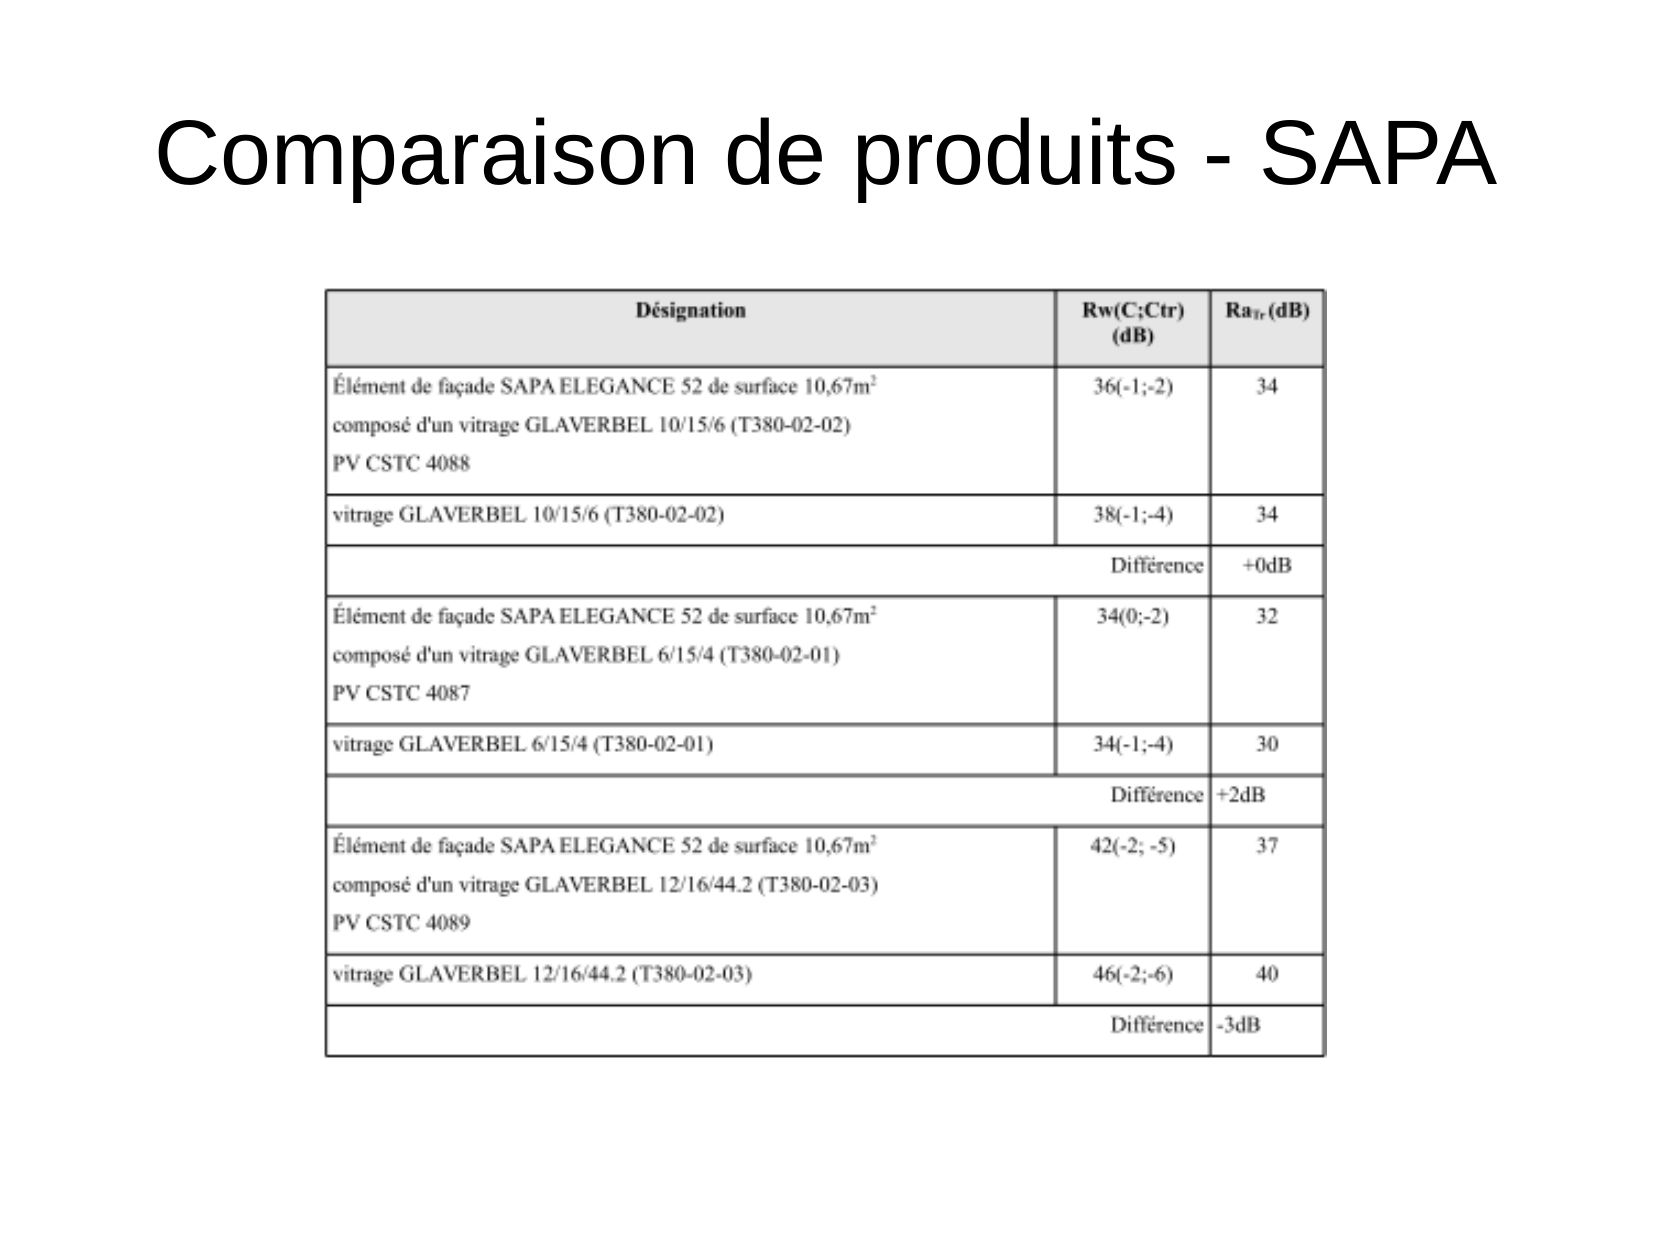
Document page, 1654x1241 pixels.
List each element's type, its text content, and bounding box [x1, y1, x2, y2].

picture [321, 283, 1327, 1060]
title Comparaison de produits - SAPA [82, 49, 1571, 257]
